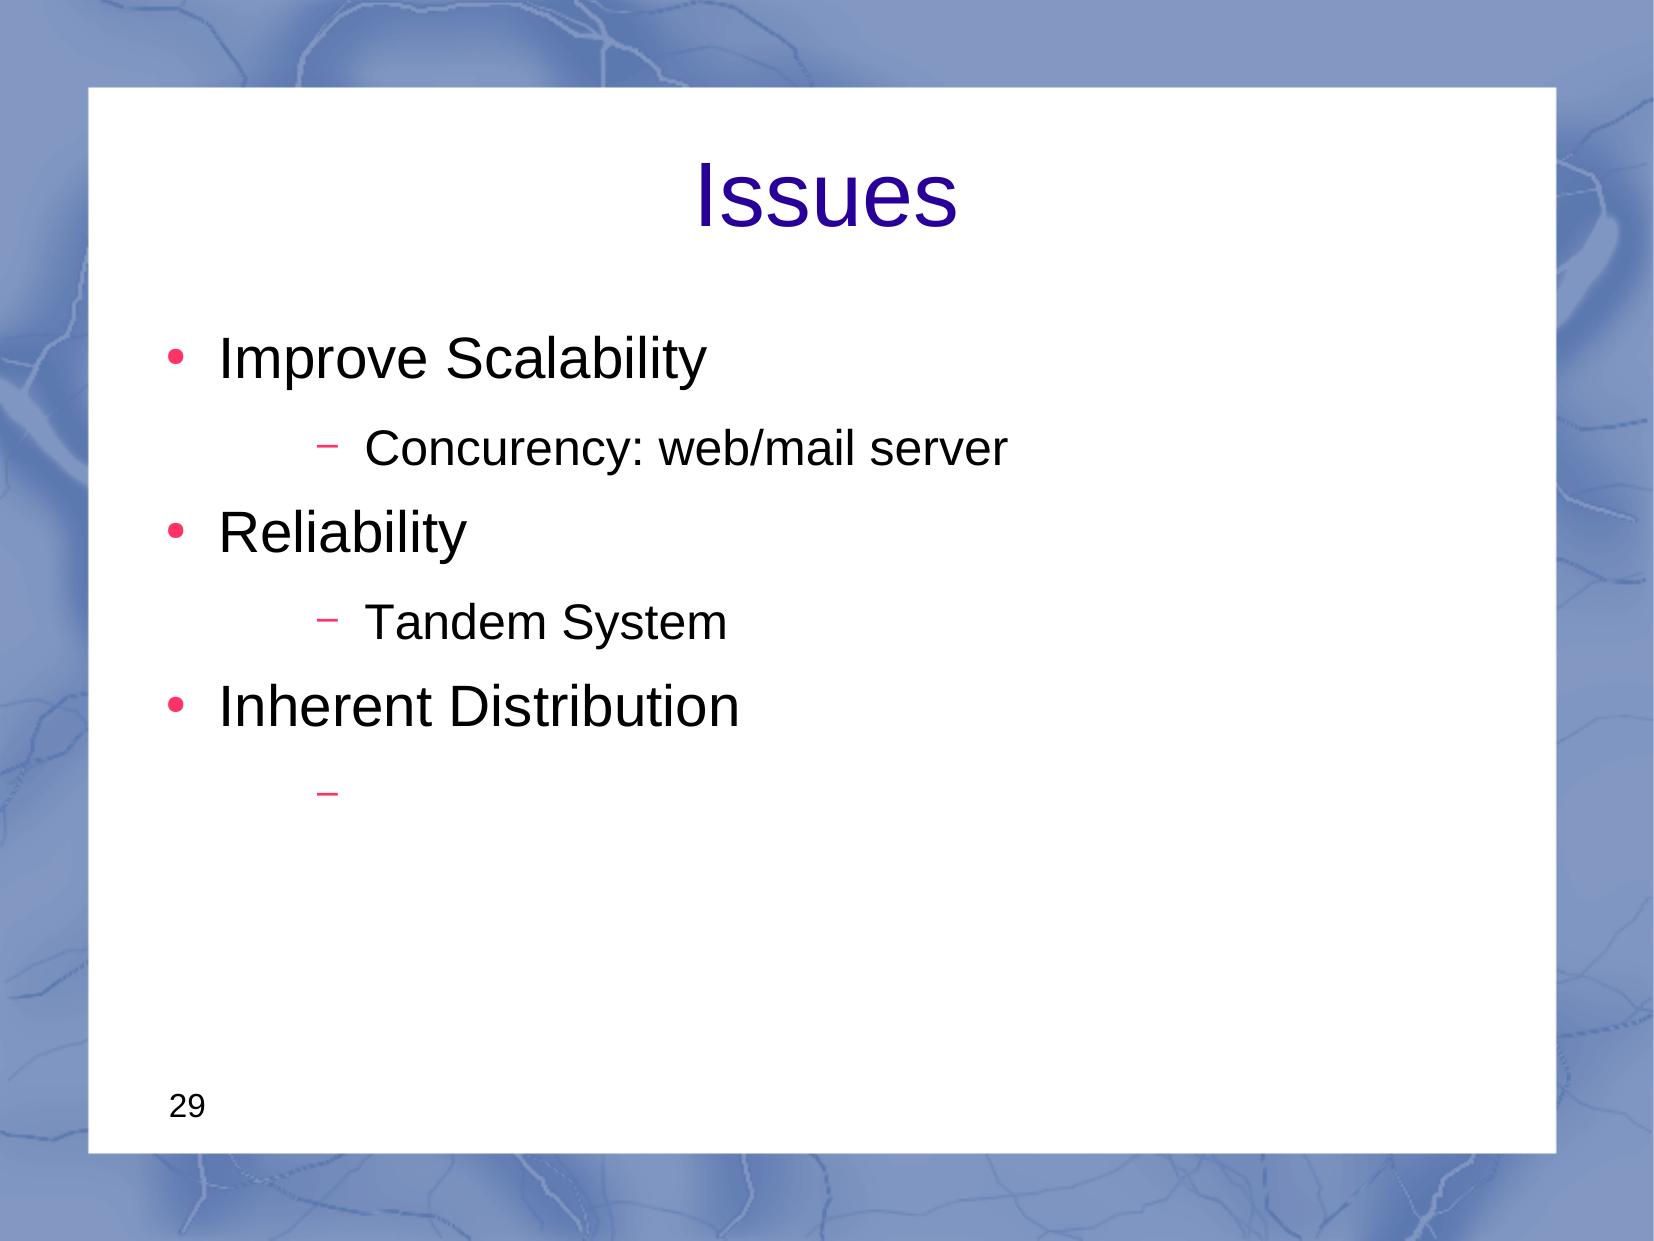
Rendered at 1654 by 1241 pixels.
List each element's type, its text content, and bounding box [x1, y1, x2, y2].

title Issues [118, 90, 1536, 298]
picture [0, 0, 1654, 1241]
list Improve Scalability Concurency: web/mail server Reliability Tandem System Inherent Distribution [147, 325, 1506, 1045]
